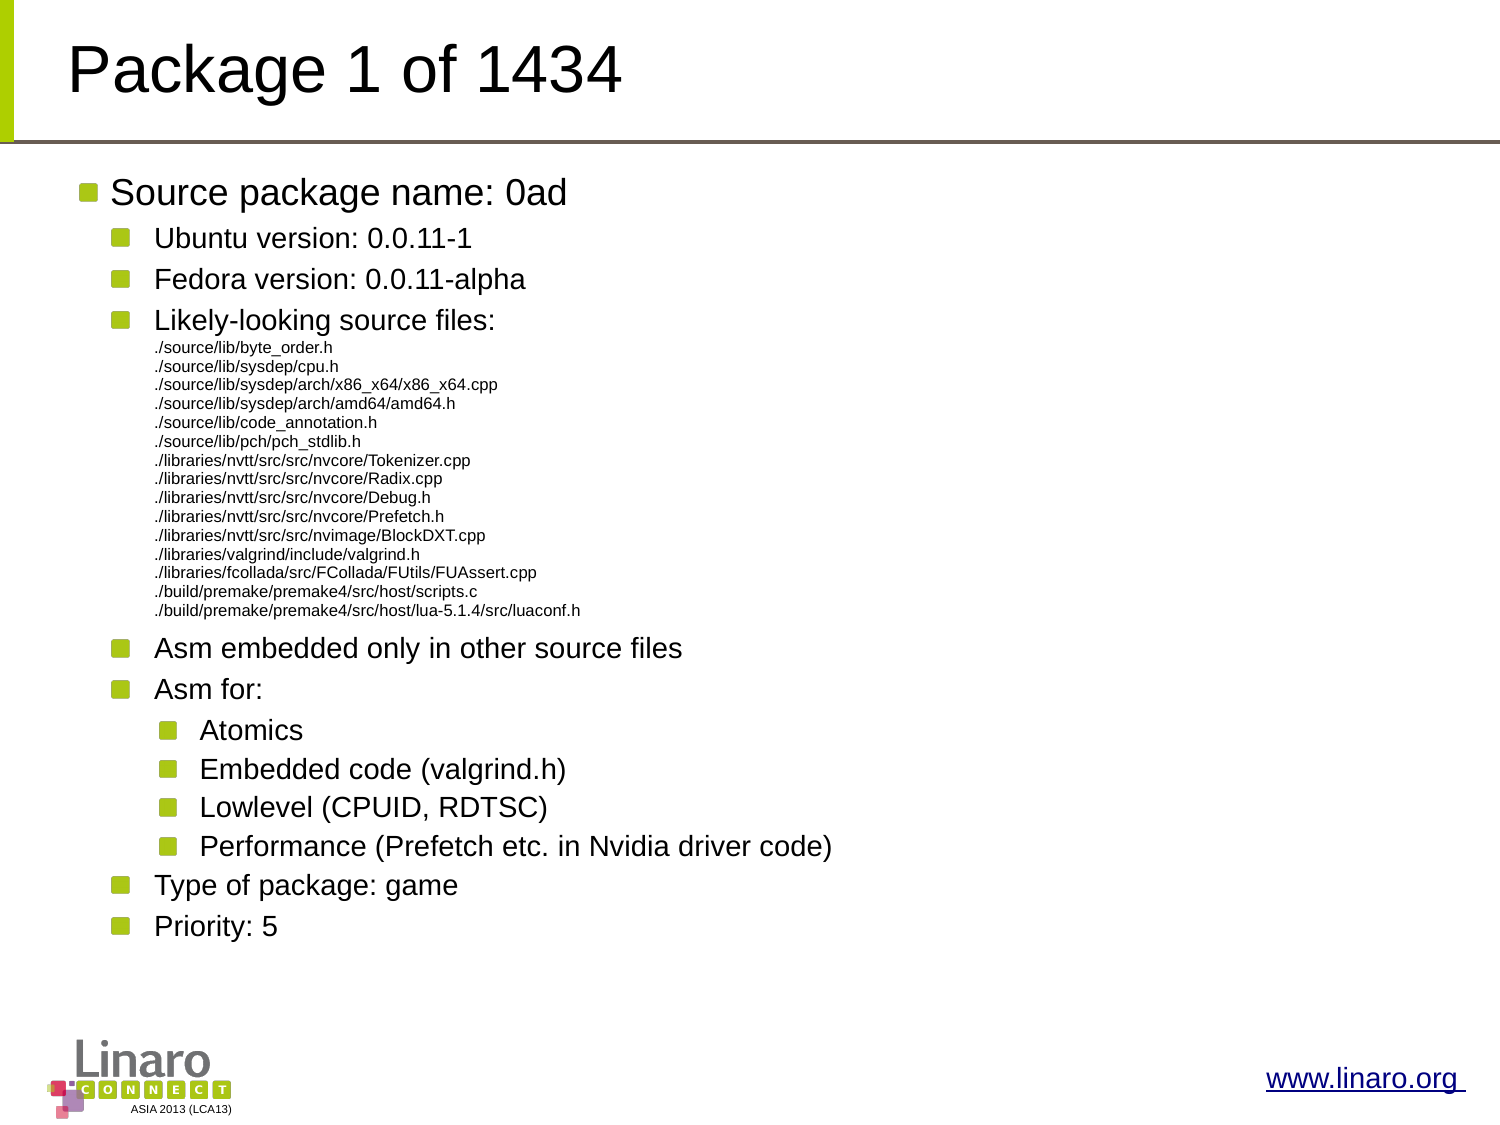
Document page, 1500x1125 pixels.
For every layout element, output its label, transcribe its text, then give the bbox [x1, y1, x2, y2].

picture [39, 1034, 240, 1124]
title Package 1 of 1434 [53, 24, 1466, 125]
list Source package name: 0ad Ubuntu version: 0.0.11-1 Fedora version: 0.0.11-alpha Likely-looking source files: Asm embedded only in other source files Asm for: Atomics Embedded code (valgrind.h) Lowlevel (CPUID, RDTSC) Performance (Prefetch etc. in Nvidia driver code) Type of package: game Priority: 5 [53, 163, 1467, 1040]
text_box ./source/lib/byte_order.h ./source/lib/sysdep/cpu.h ./source/lib/sysdep/arch/x86_x64/x86_x64.cpp ./source/lib/sysdep/arch/amd64/amd64.h ./source/lib/code_annotation.h ./source/lib/pch/pch_stdlib.h ./libraries/nvtt/src/src/nvcore/Tokenizer.cpp ./libraries/nvtt/src/src/nvcore/Radix.cpp ./libraries/nvtt/src/src/nvcore/Debug.h ./libraries/nvtt/src/src/nvcore/Prefetch.h ./libraries/nvtt/src/src/nvimage/BlockDXT.cpp ./libraries/valgrind/include/valgrind.h ./libraries/fcollada/src/FCollada/FUtils/FUAssert.cpp ./build/premake/premake4/src/host/scripts.c ./build/premake/premake4/src/host/lua-5.1.4/src/luaconf.h [139, 330, 1123, 628]
